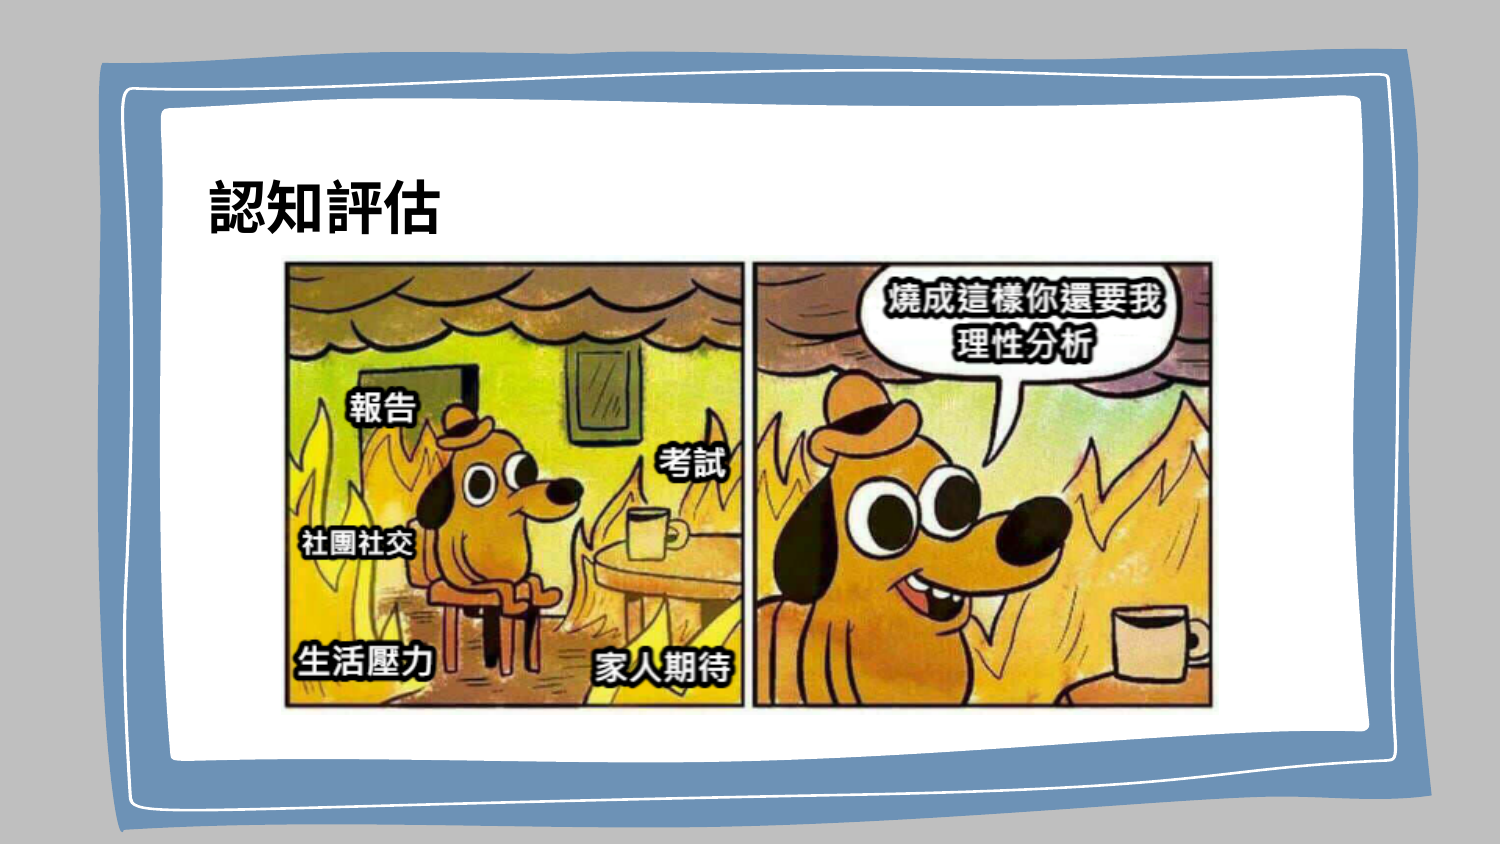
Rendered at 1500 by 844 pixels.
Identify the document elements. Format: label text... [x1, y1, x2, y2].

text_box 認知評估 [194, 128, 486, 249]
text_box [97, 48, 1432, 833]
picture [281, 255, 1219, 716]
